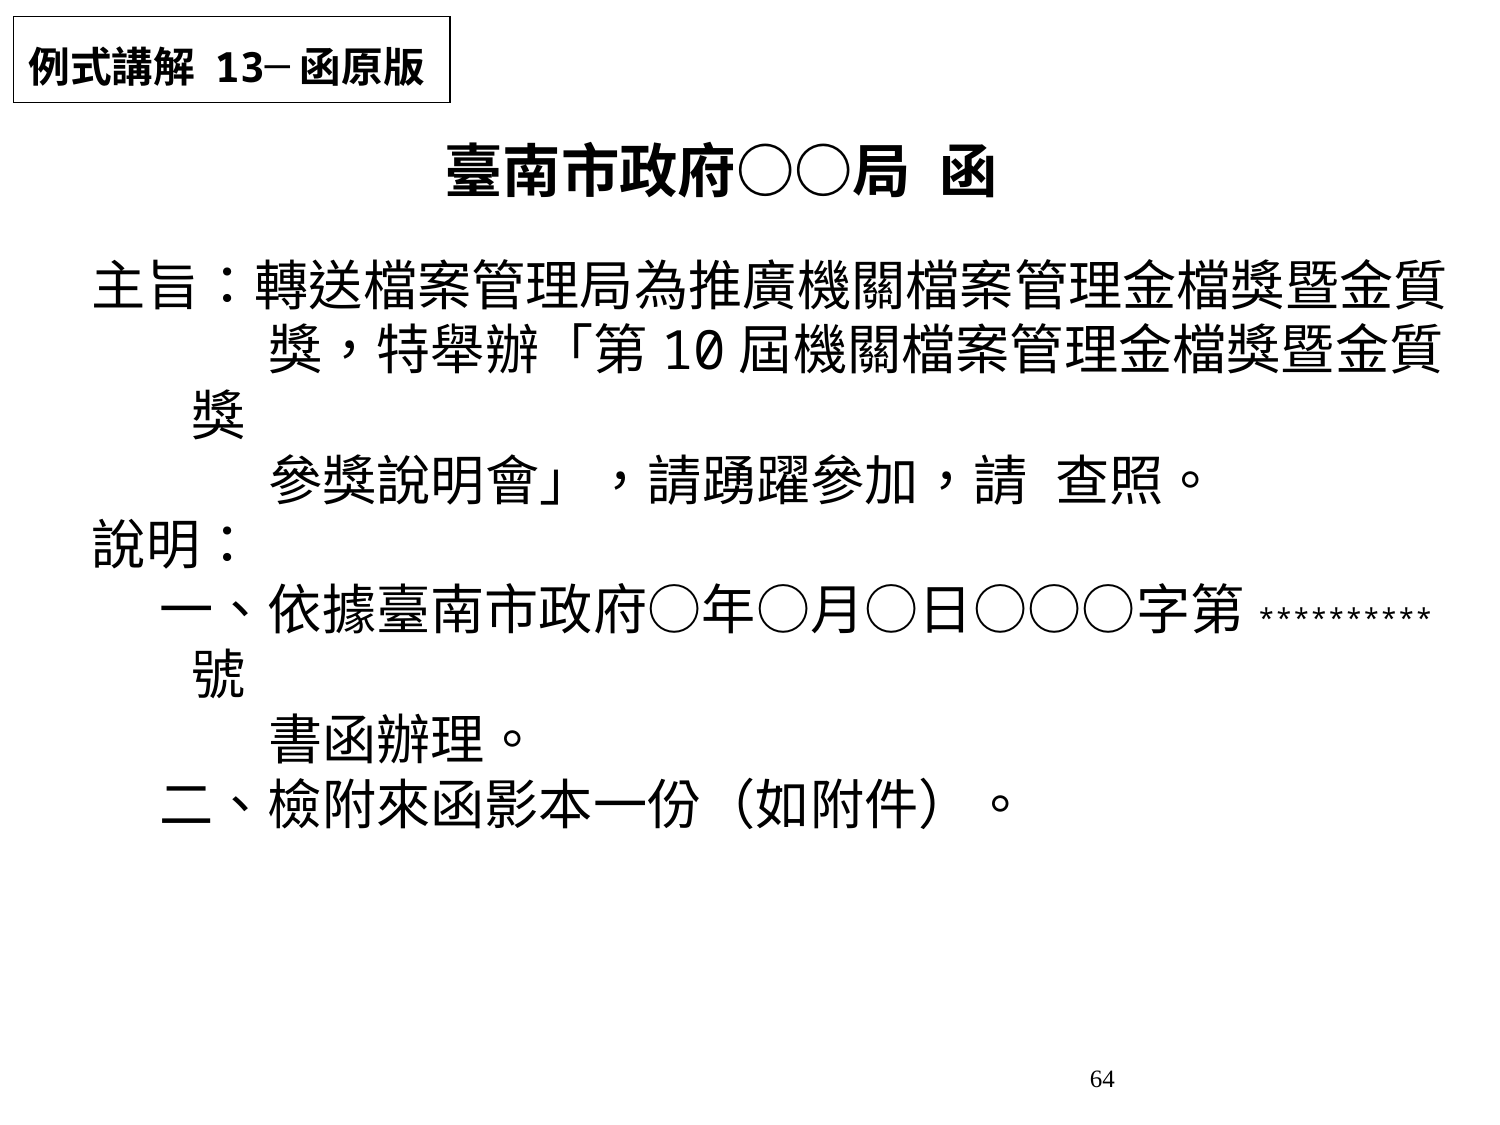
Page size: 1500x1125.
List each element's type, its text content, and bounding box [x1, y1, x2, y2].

text_box 主旨：轉送檔案管理局為推廣機關檔案管理金檔獎暨金質 獎，特舉辦「第10屆機關檔案管理金檔獎暨金質獎 參獎說明會」，請踴躍參加，請 查照。 說明： 一、依據臺南市政府○年○月○日○○○字第**********號 書函辦理。 二、檢附來函影本一份（如附件）。 [77, 243, 1464, 843]
text_box 臺南市政府○○局 函 [426, 126, 1017, 214]
text_box 例式講解 13─函原版 [13, 16, 450, 103]
text_box [1074, 1025, 1426, 1101]
